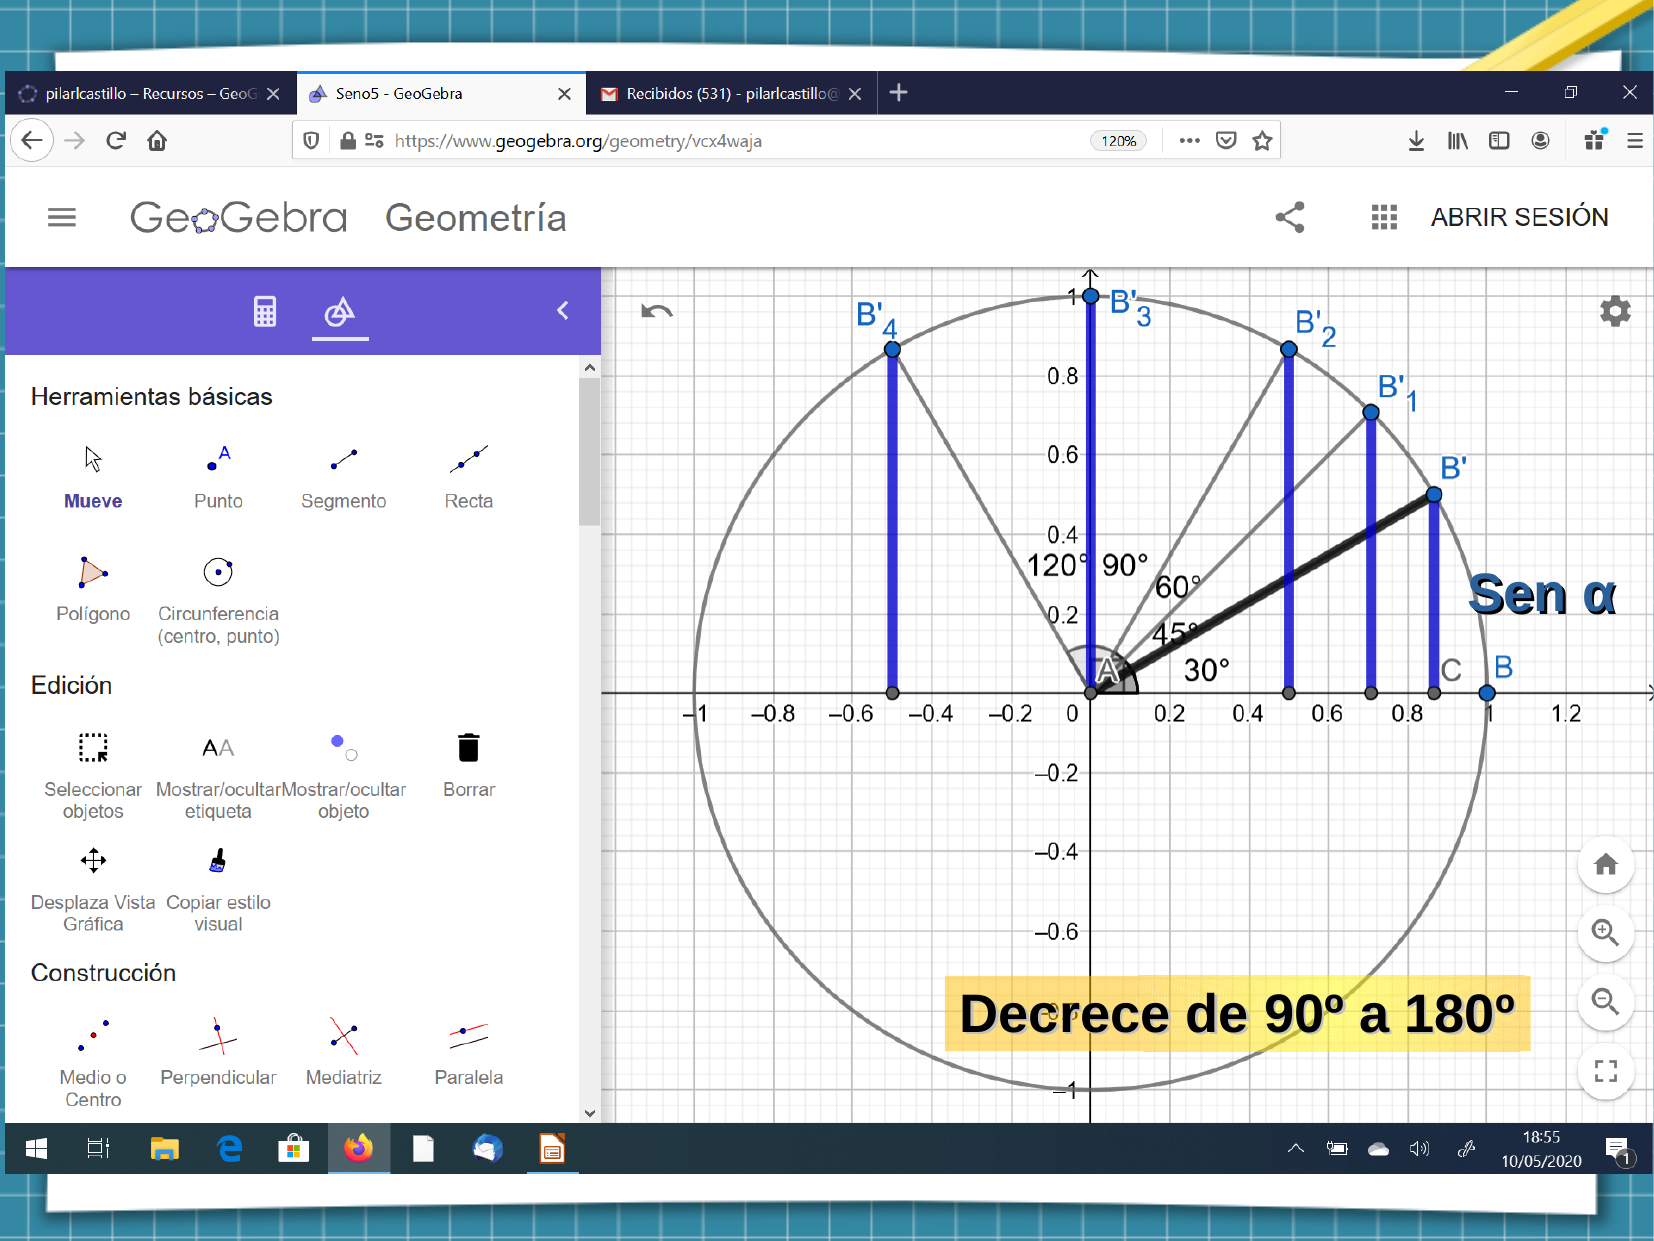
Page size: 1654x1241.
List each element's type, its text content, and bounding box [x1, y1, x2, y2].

text_box Decrece de 90º a 180º [944, 975, 1531, 1052]
picture [0, 0, 1654, 1241]
text_box Sen α [1452, 555, 1642, 692]
